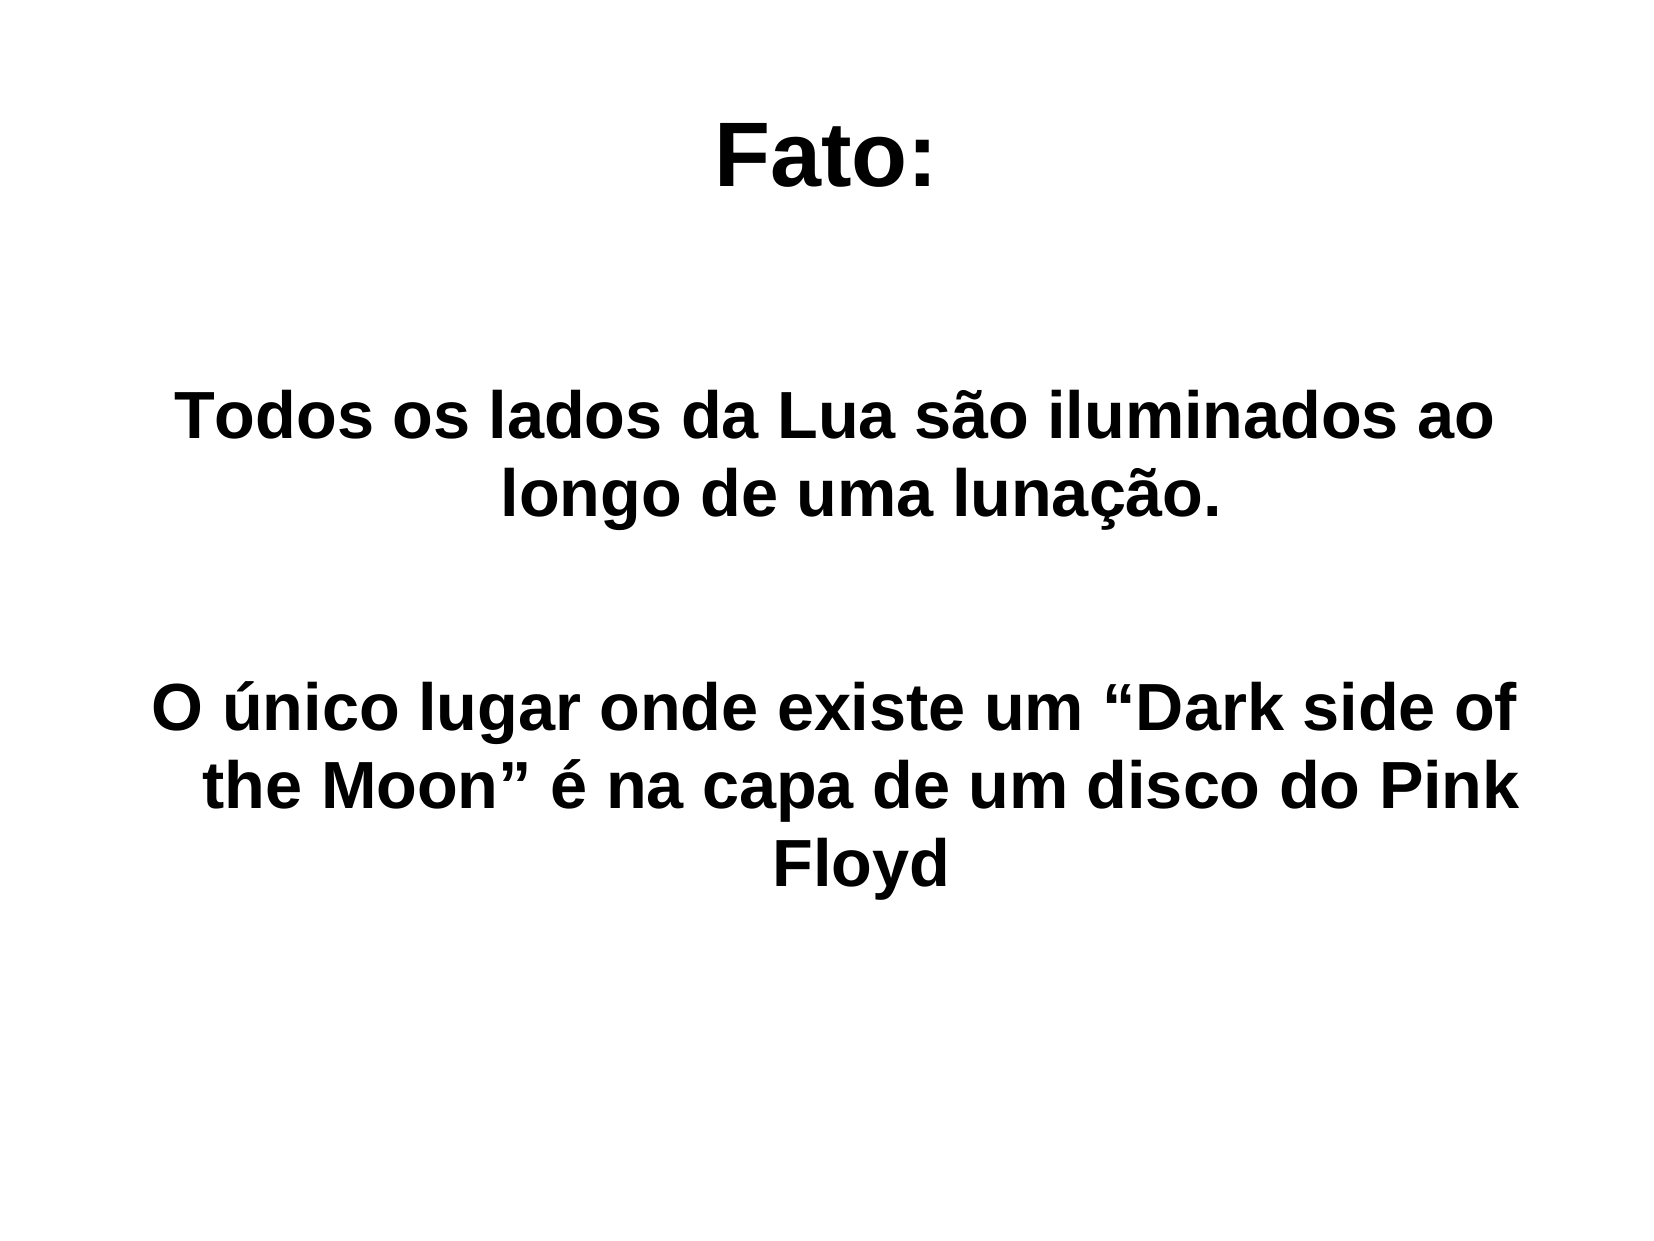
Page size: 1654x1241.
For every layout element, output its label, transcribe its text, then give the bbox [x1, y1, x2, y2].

title Fato: [82, 49, 1571, 257]
list Todos os lados da Lua são iluminados ao longo de uma lunação. O único lugar onde existe um “Dark side of the Moon” é na capa de um disco do Pink Floyd [82, 375, 1571, 1109]
